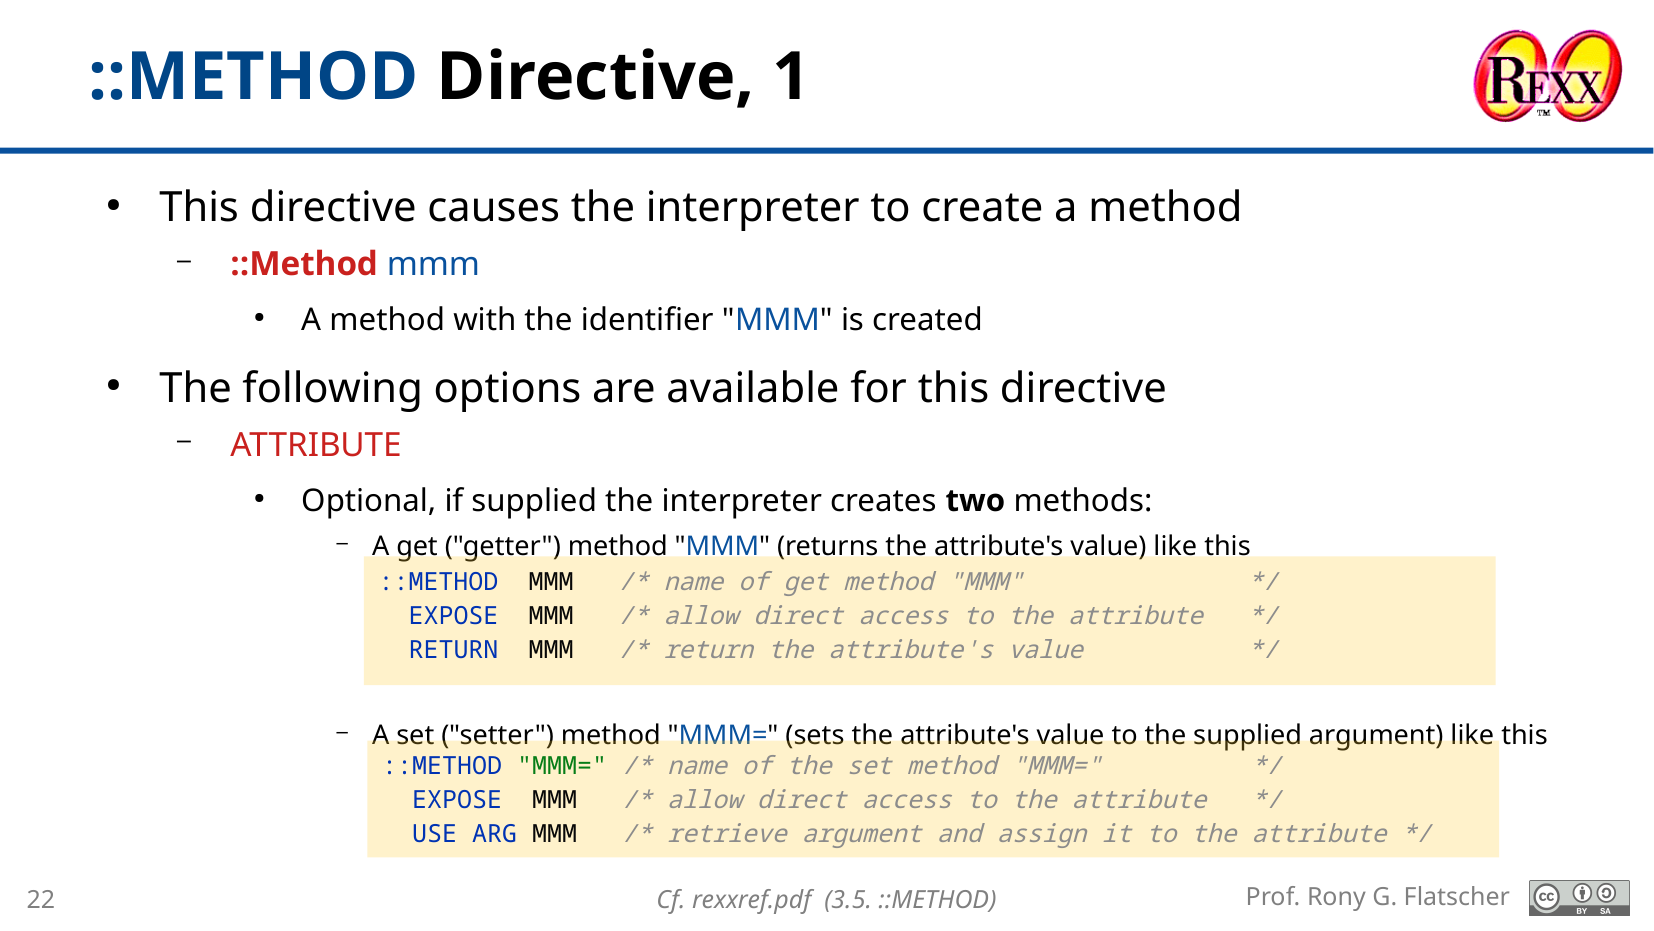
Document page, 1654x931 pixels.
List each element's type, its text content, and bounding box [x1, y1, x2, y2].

text_box ::METHOD "MMM=" /* name of the set method "MMM=" */ EXPOSE MMM /* allow direct access to the attribute */ USE ARG MMM /* retrieve argument and assign it to the attribute */ [367, 740, 1500, 857]
text_box ::METHOD MMM /* name of get method "MMM" */ EXPOSE MMM /* allow direct access to the attribute */ RETURN MMM /* return the attribute's value */ [363, 556, 1496, 686]
title ::METHOD Directive, 1 [29, 0, 1654, 148]
text_box Cf. rexxref.pdf (3.5. ::METHOD) [0, 874, 1654, 922]
list This directive causes the interpreter to create a method ::Method mmm A method with the identifier "MMM" is created The following options are available for this directive ATTRIBUTE Optional, if supplied the interpreter creates two methods: A get ("getter") method "MMM" (returns the attribute's value) like this A set ("setter") method "MMM=" (sets the attribute's value to the supplied argument) like this [88, 177, 1577, 857]
